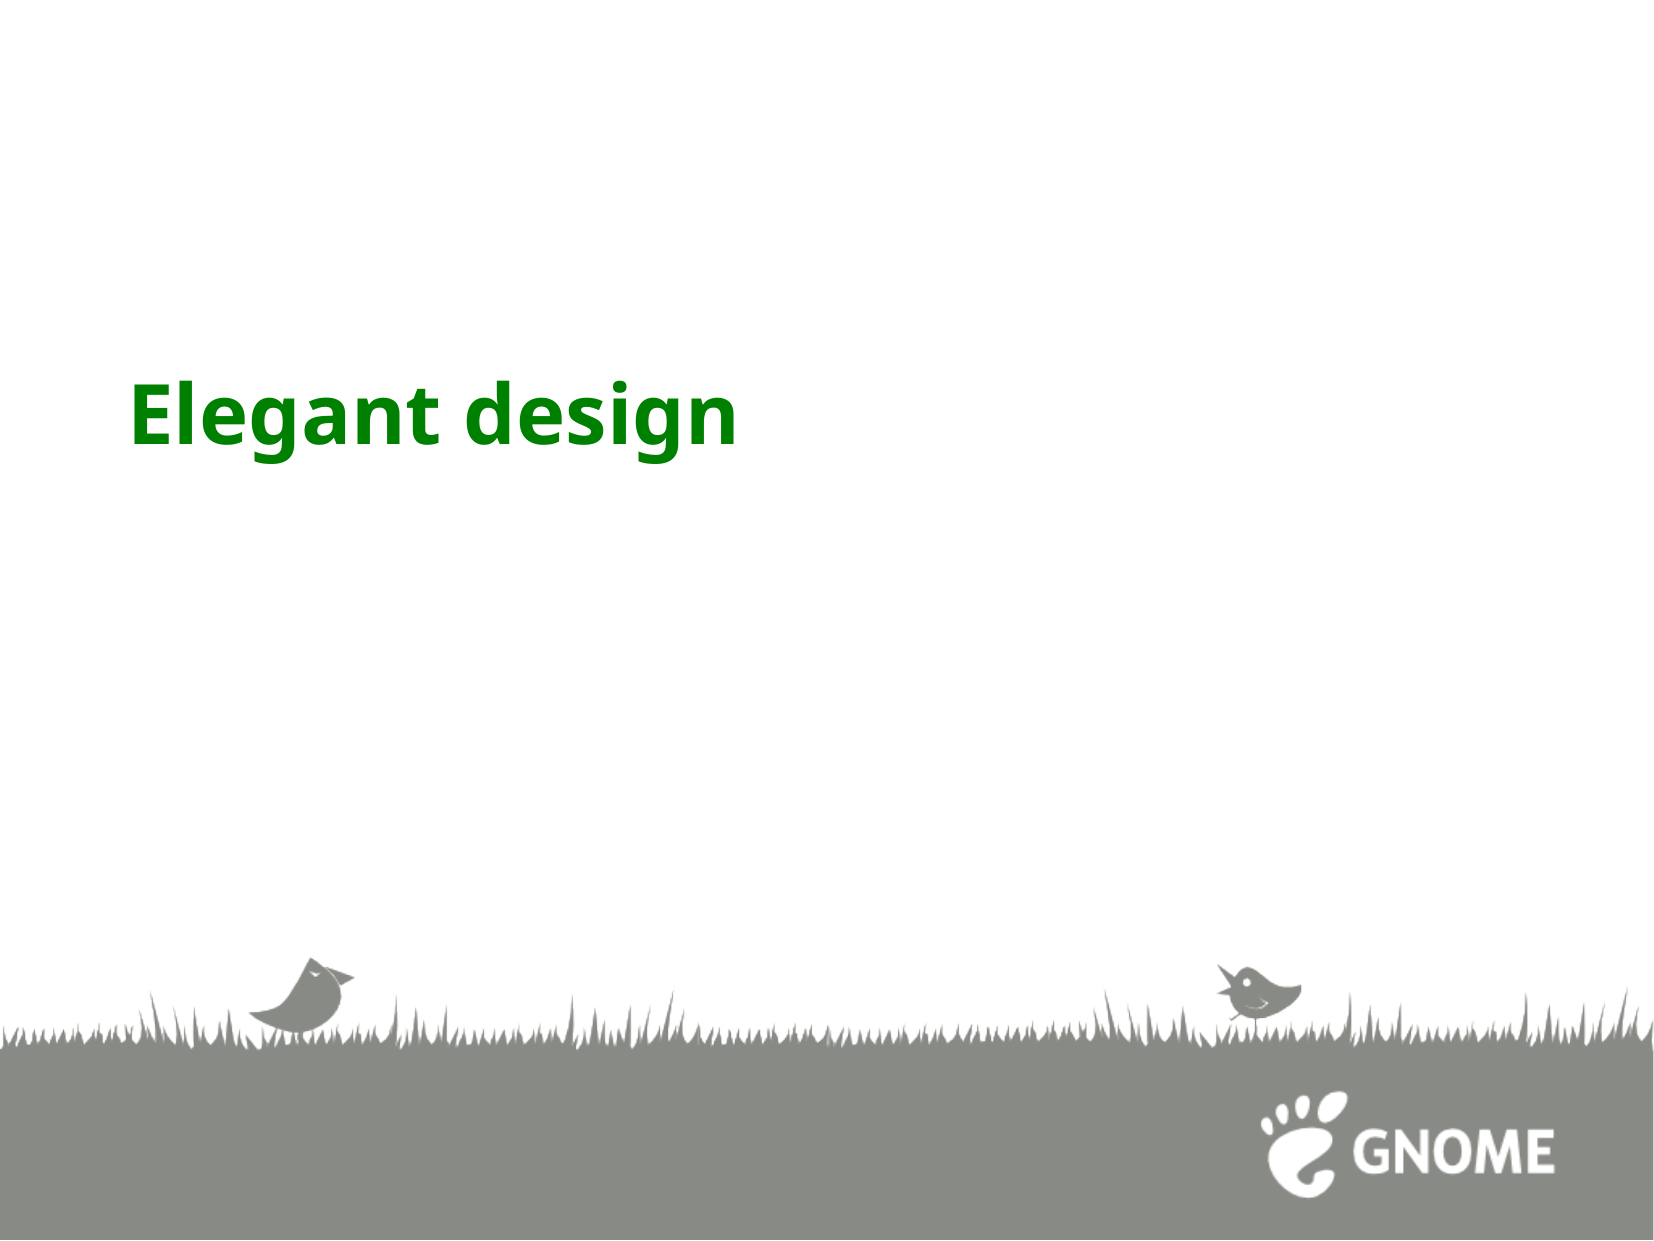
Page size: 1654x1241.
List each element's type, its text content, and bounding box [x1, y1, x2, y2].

picture [0, 0, 1654, 1241]
text_box Elegant design [112, 348, 1276, 476]
